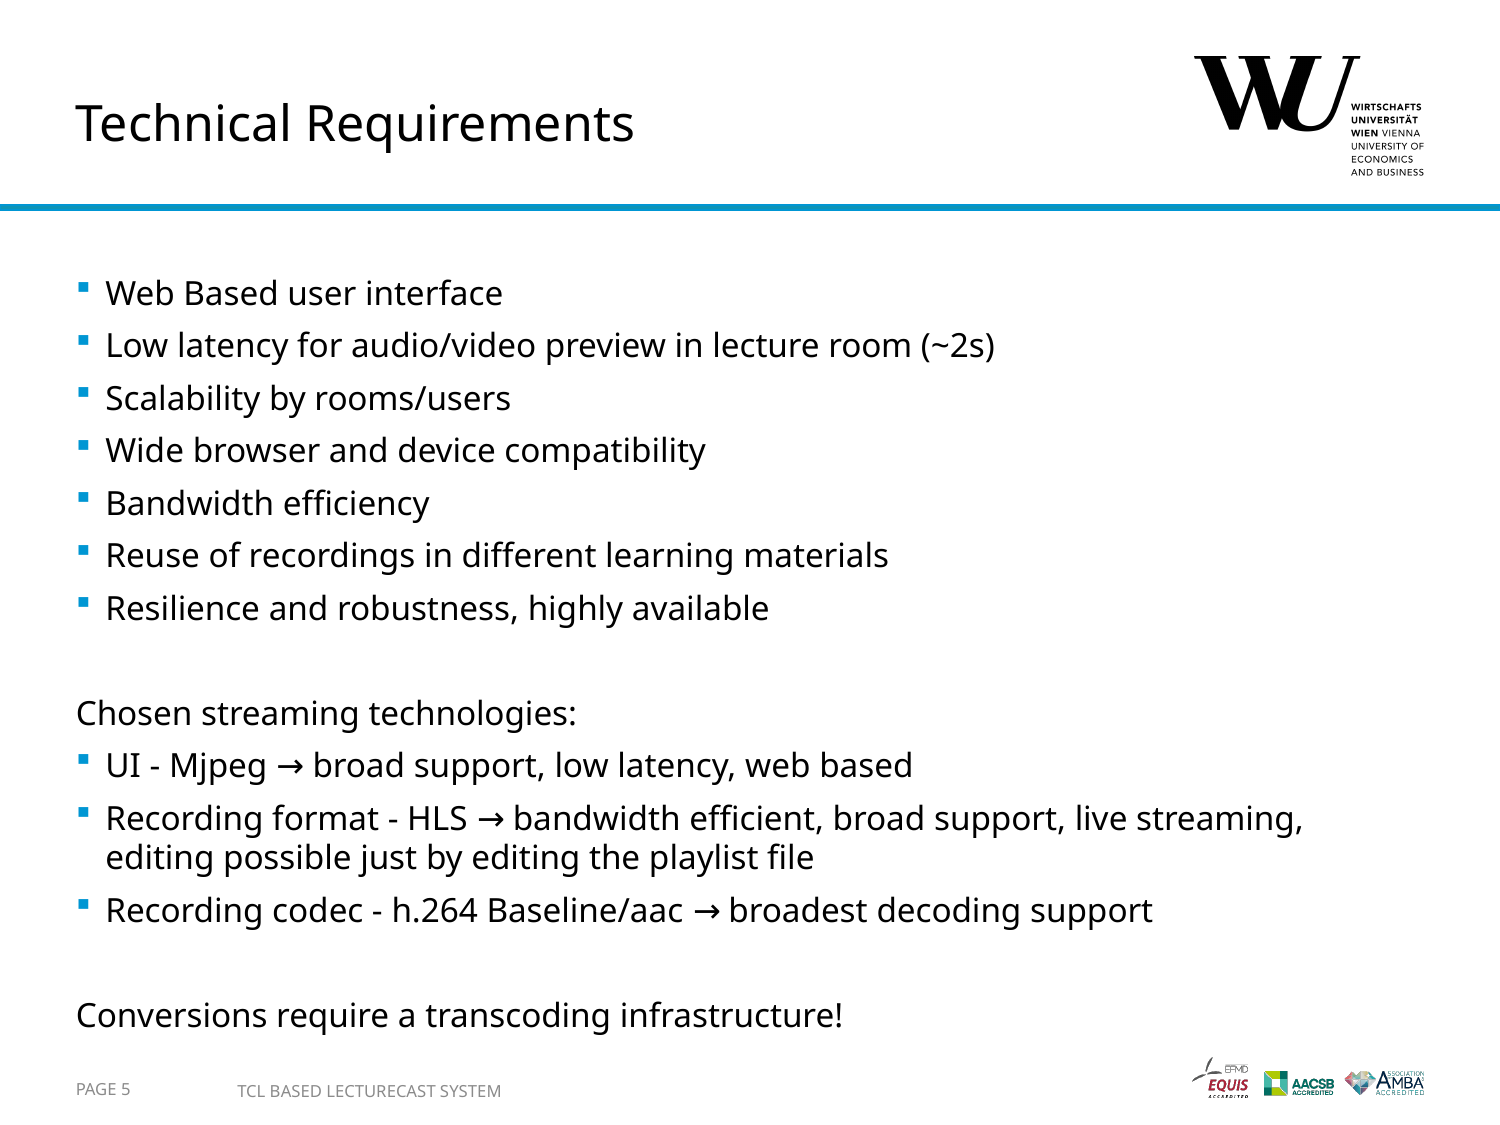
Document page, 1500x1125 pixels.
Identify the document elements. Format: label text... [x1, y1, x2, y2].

title Technical Requirements [75, 36, 1134, 206]
slide_number Page <número> [75, 1065, 223, 1117]
list Web Based user interface Low latency for audio/video preview in lecture room (~2s) Scalability by rooms/users Wide browser and device compatibility Bandwidth efficiency Reuse of recordings in different learning materials Resilience and robustness, highly available Chosen streaming technologies: UI - Mjpeg → broad support, low latency, web based Recording format - HLS → bandwidth efficient, broad support, live streaming, editing possible just by editing the playlist file Recording codec - h.264 Baseline/aac → broadest decoding support Conversions require a transcoding infrastructure! [75, 264, 1349, 1024]
footer Tcl based lecturecast system [223, 1065, 750, 1117]
picture [1194, 56, 1424, 178]
picture [1192, 1057, 1424, 1098]
